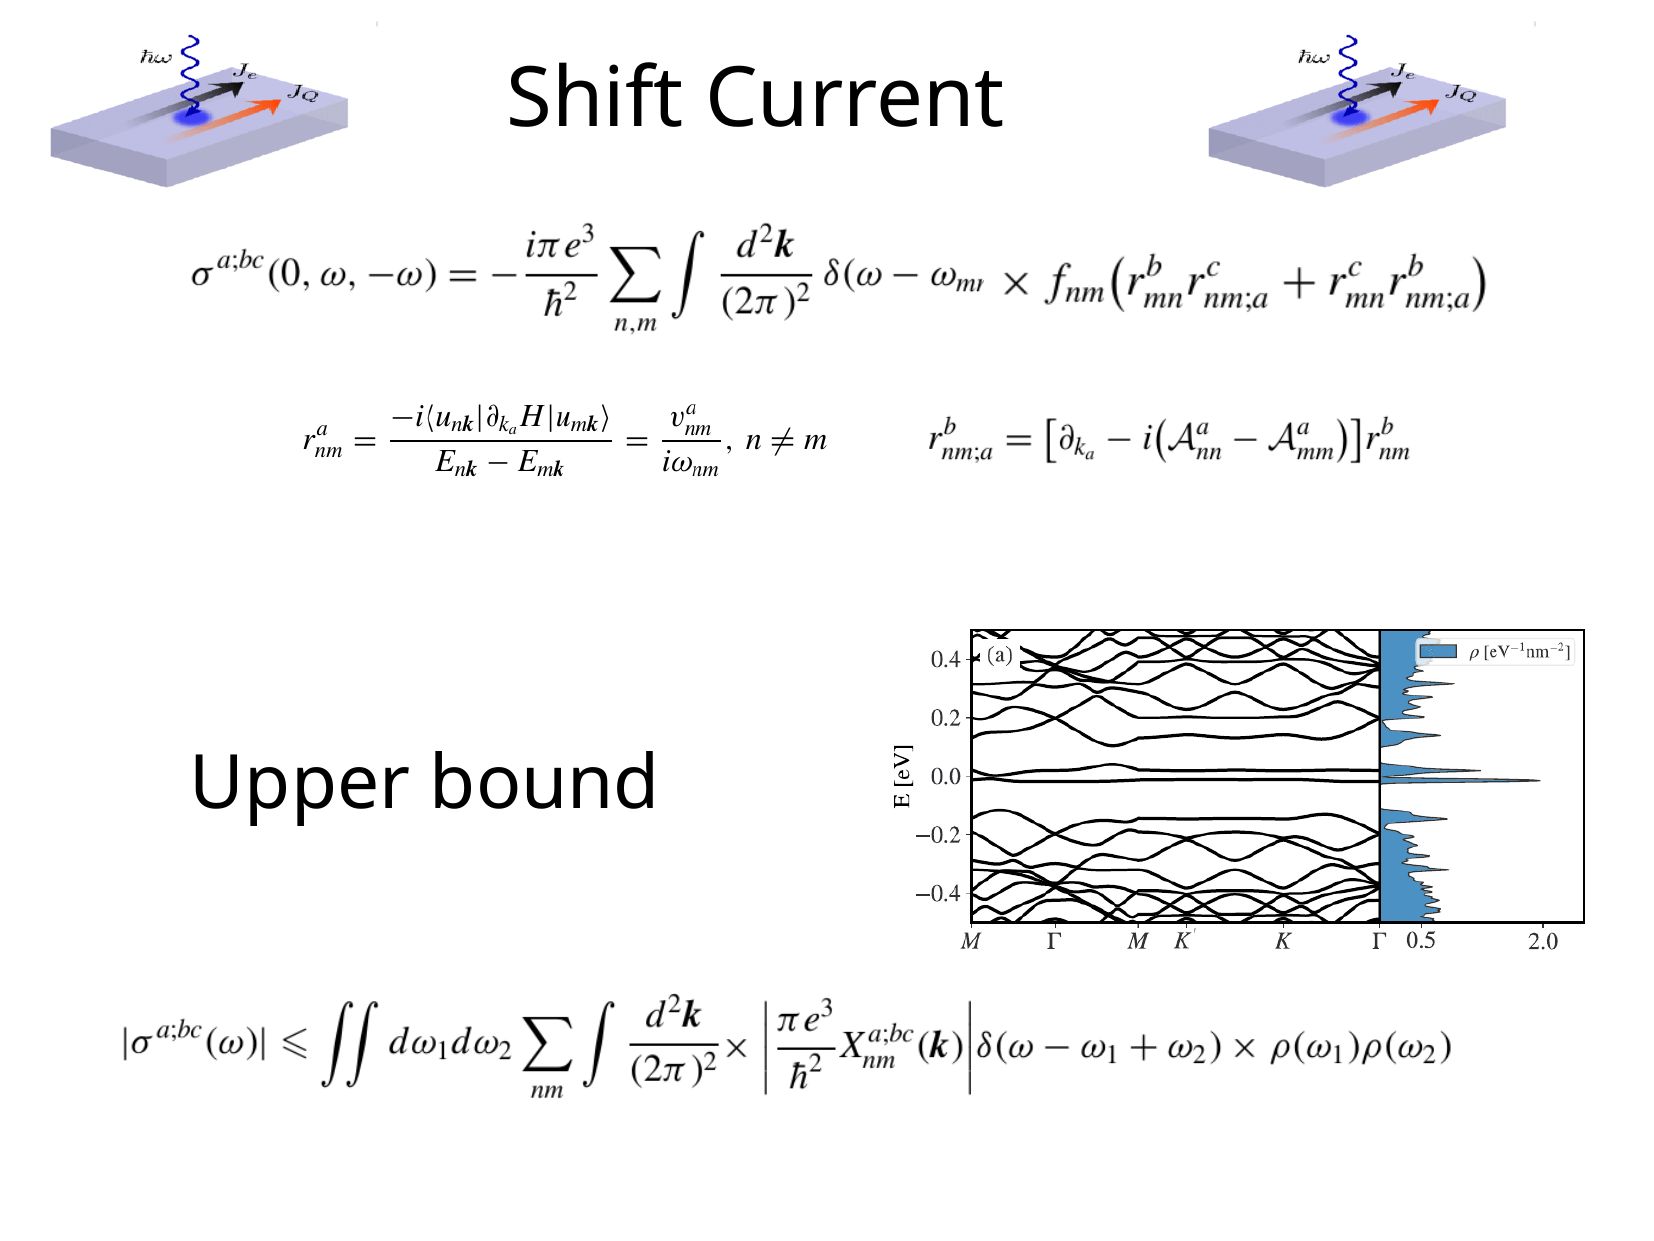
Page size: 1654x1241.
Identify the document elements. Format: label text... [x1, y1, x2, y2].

title Upper bound [35, 708, 815, 851]
picture [874, 602, 1619, 963]
title Shift Current [378, 34, 1146, 155]
picture [102, 990, 1453, 1099]
picture [909, 401, 1414, 473]
picture [1181, 5, 1536, 213]
picture [23, 5, 1489, 343]
picture [295, 389, 828, 482]
